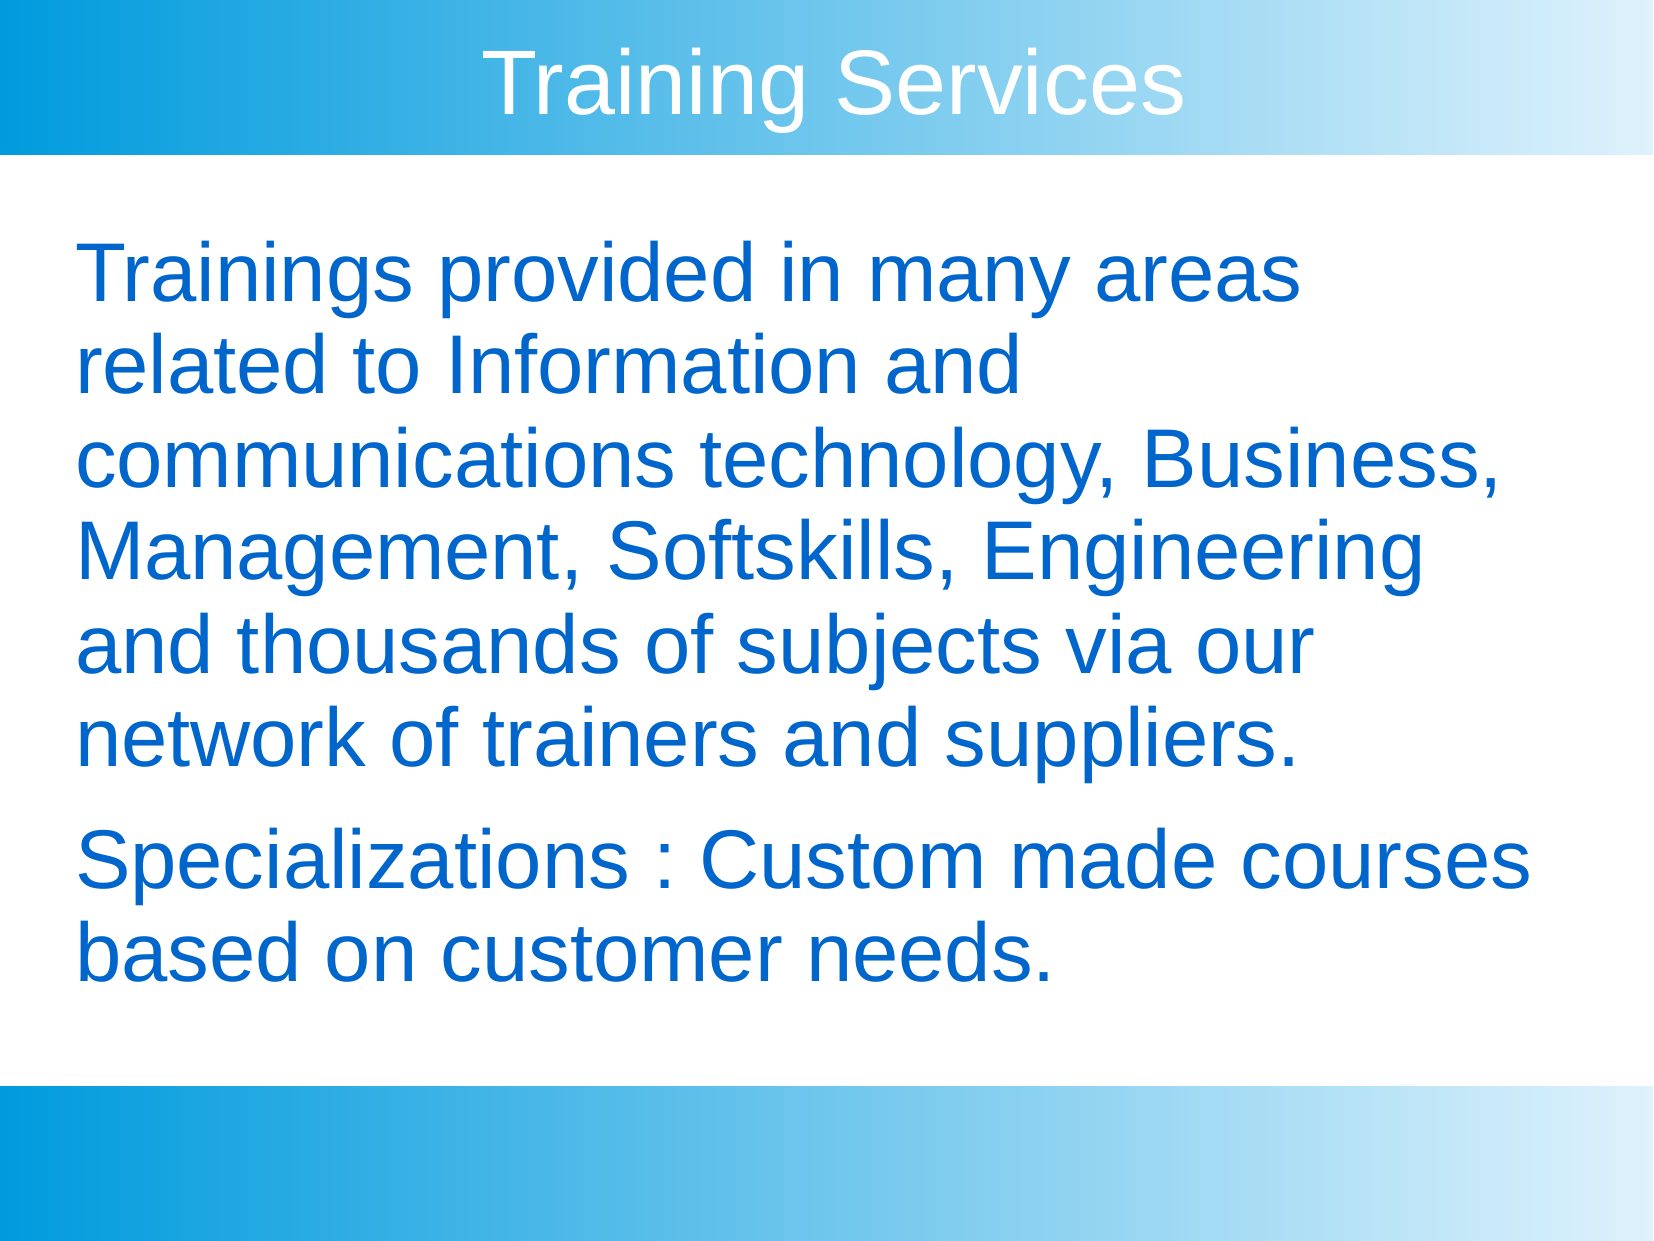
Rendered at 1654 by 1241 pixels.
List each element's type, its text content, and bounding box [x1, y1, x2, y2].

list Trainings provided in many areas related to Information and communications technology, Business, Management, Softskills, Engineering and thousands of subjects via our network of trainers and suppliers. Specializations : Custom made courses based on customer needs. [75, 225, 1564, 946]
title Training Services [90, 30, 1579, 136]
